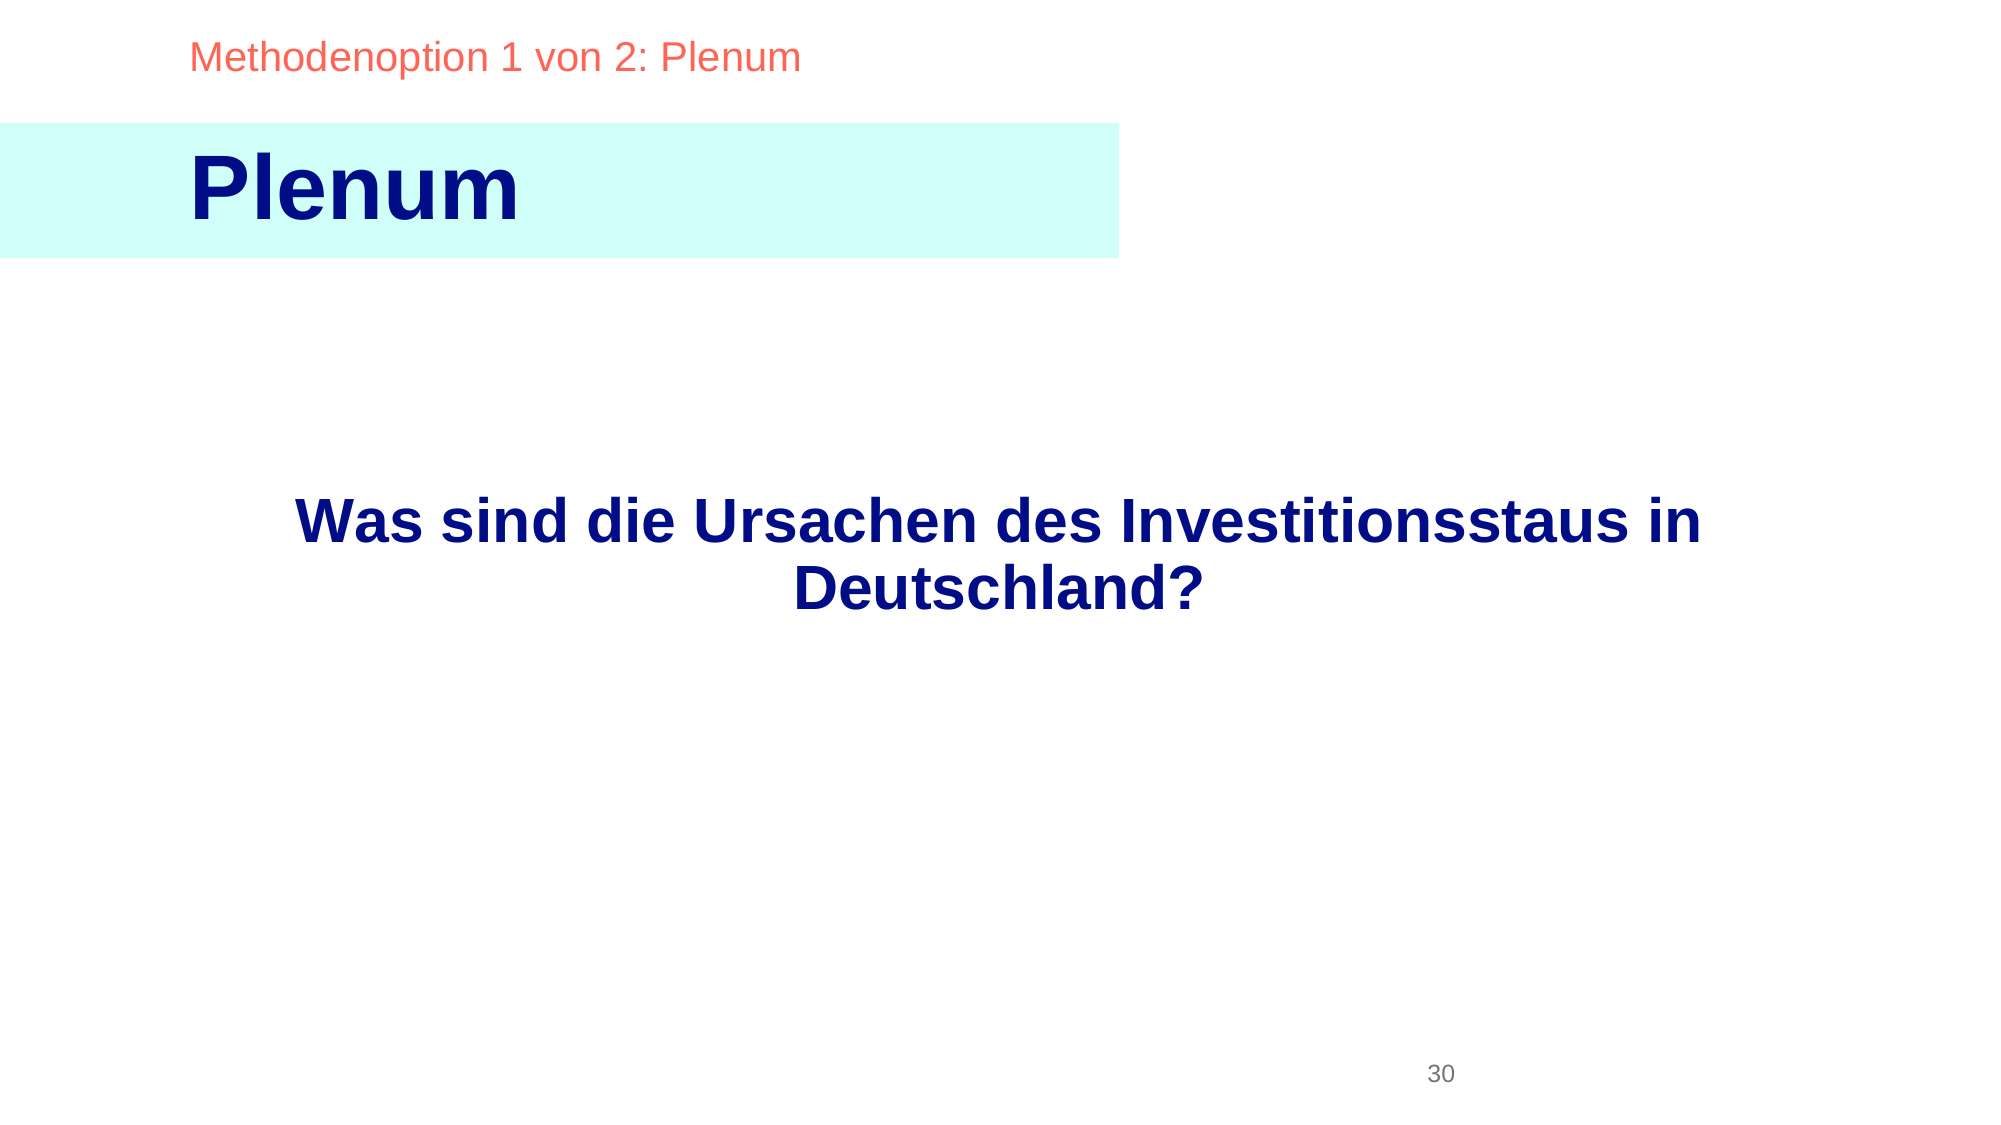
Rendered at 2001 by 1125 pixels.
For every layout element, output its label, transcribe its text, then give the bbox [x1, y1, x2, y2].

list Was sind die Ursachen des Investitionsstaus in Deutschland? [137, 481, 1863, 725]
list Plenum [137, 129, 1093, 258]
list Methodenoption 1 von 2: Plenum [137, 27, 1119, 107]
